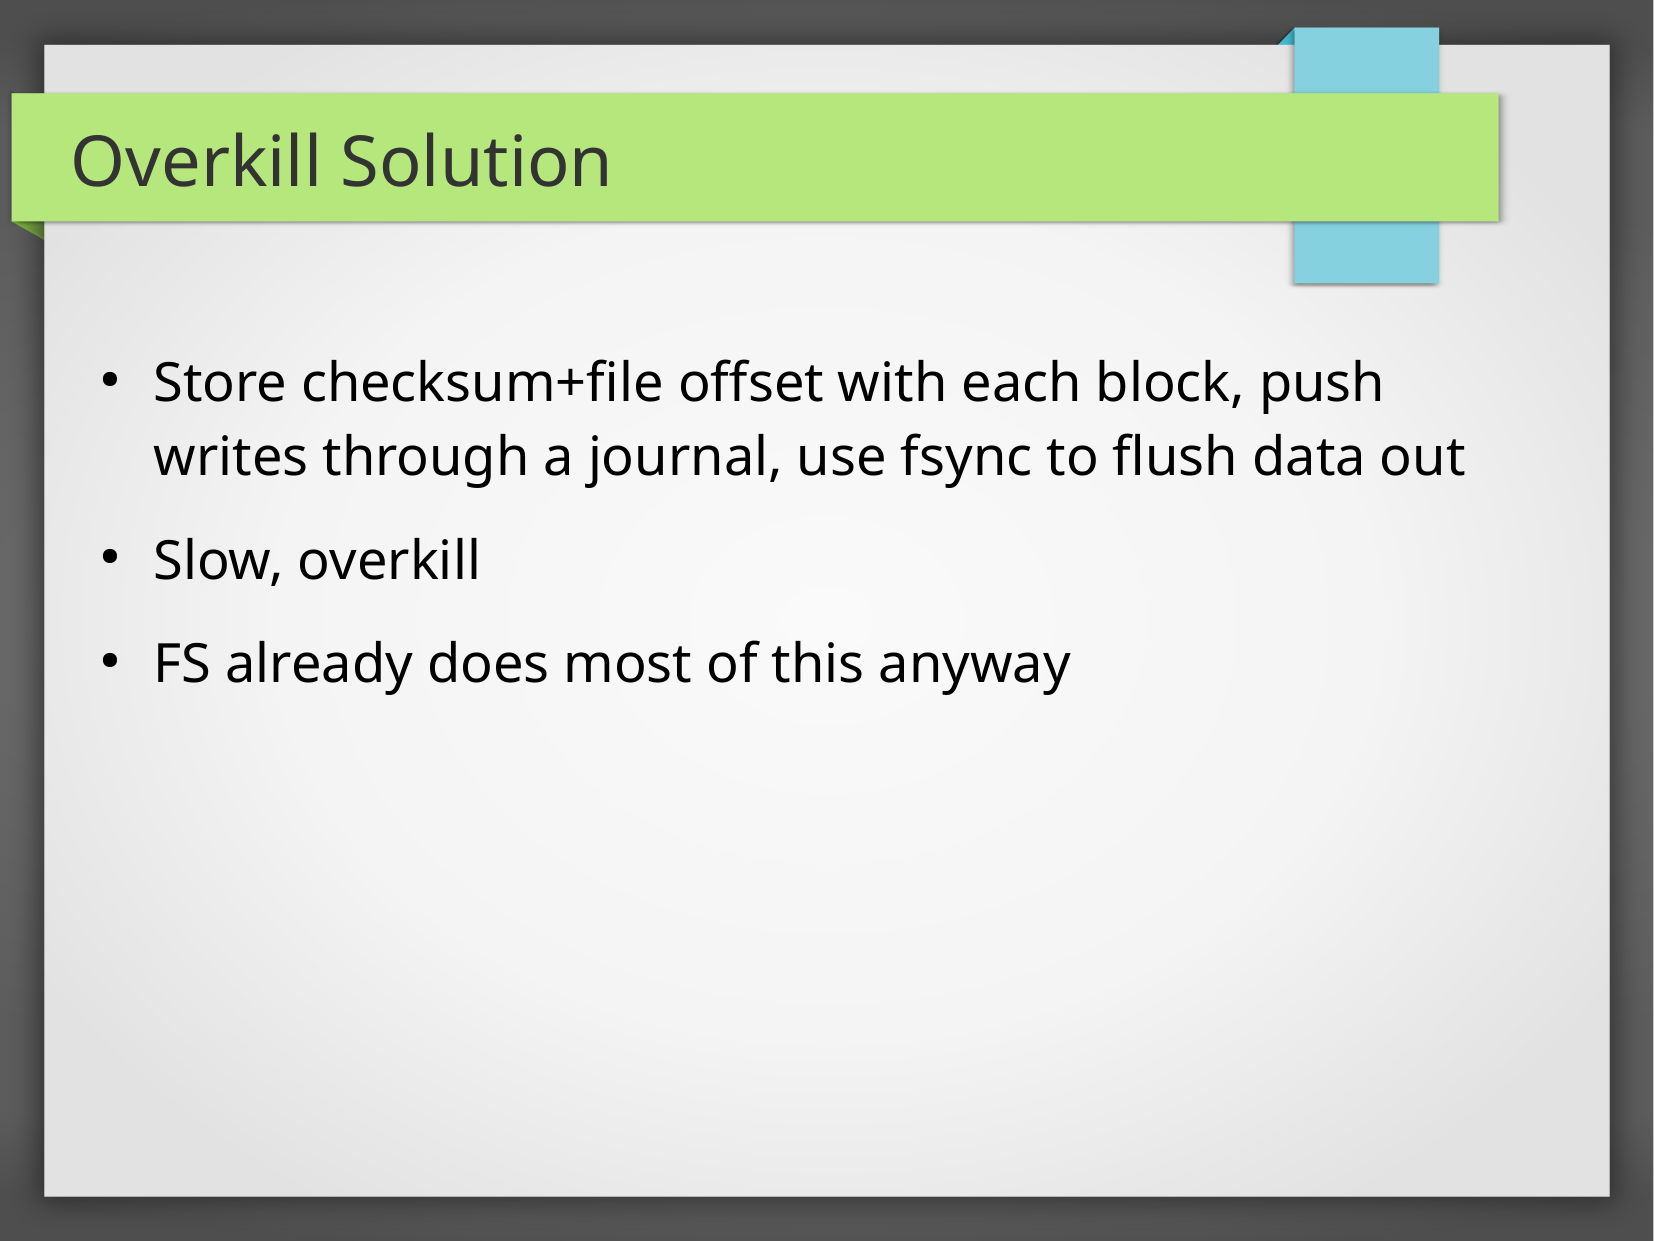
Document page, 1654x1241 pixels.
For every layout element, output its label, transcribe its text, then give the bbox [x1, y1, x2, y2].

title Overkill Solution [70, 106, 1229, 213]
list Store checksum+file offset with each block, push writes through a journal, use fsync to flush data out Slow, overkill FS already does most of this anyway [82, 343, 1538, 1063]
picture [0, 0, 1654, 1241]
